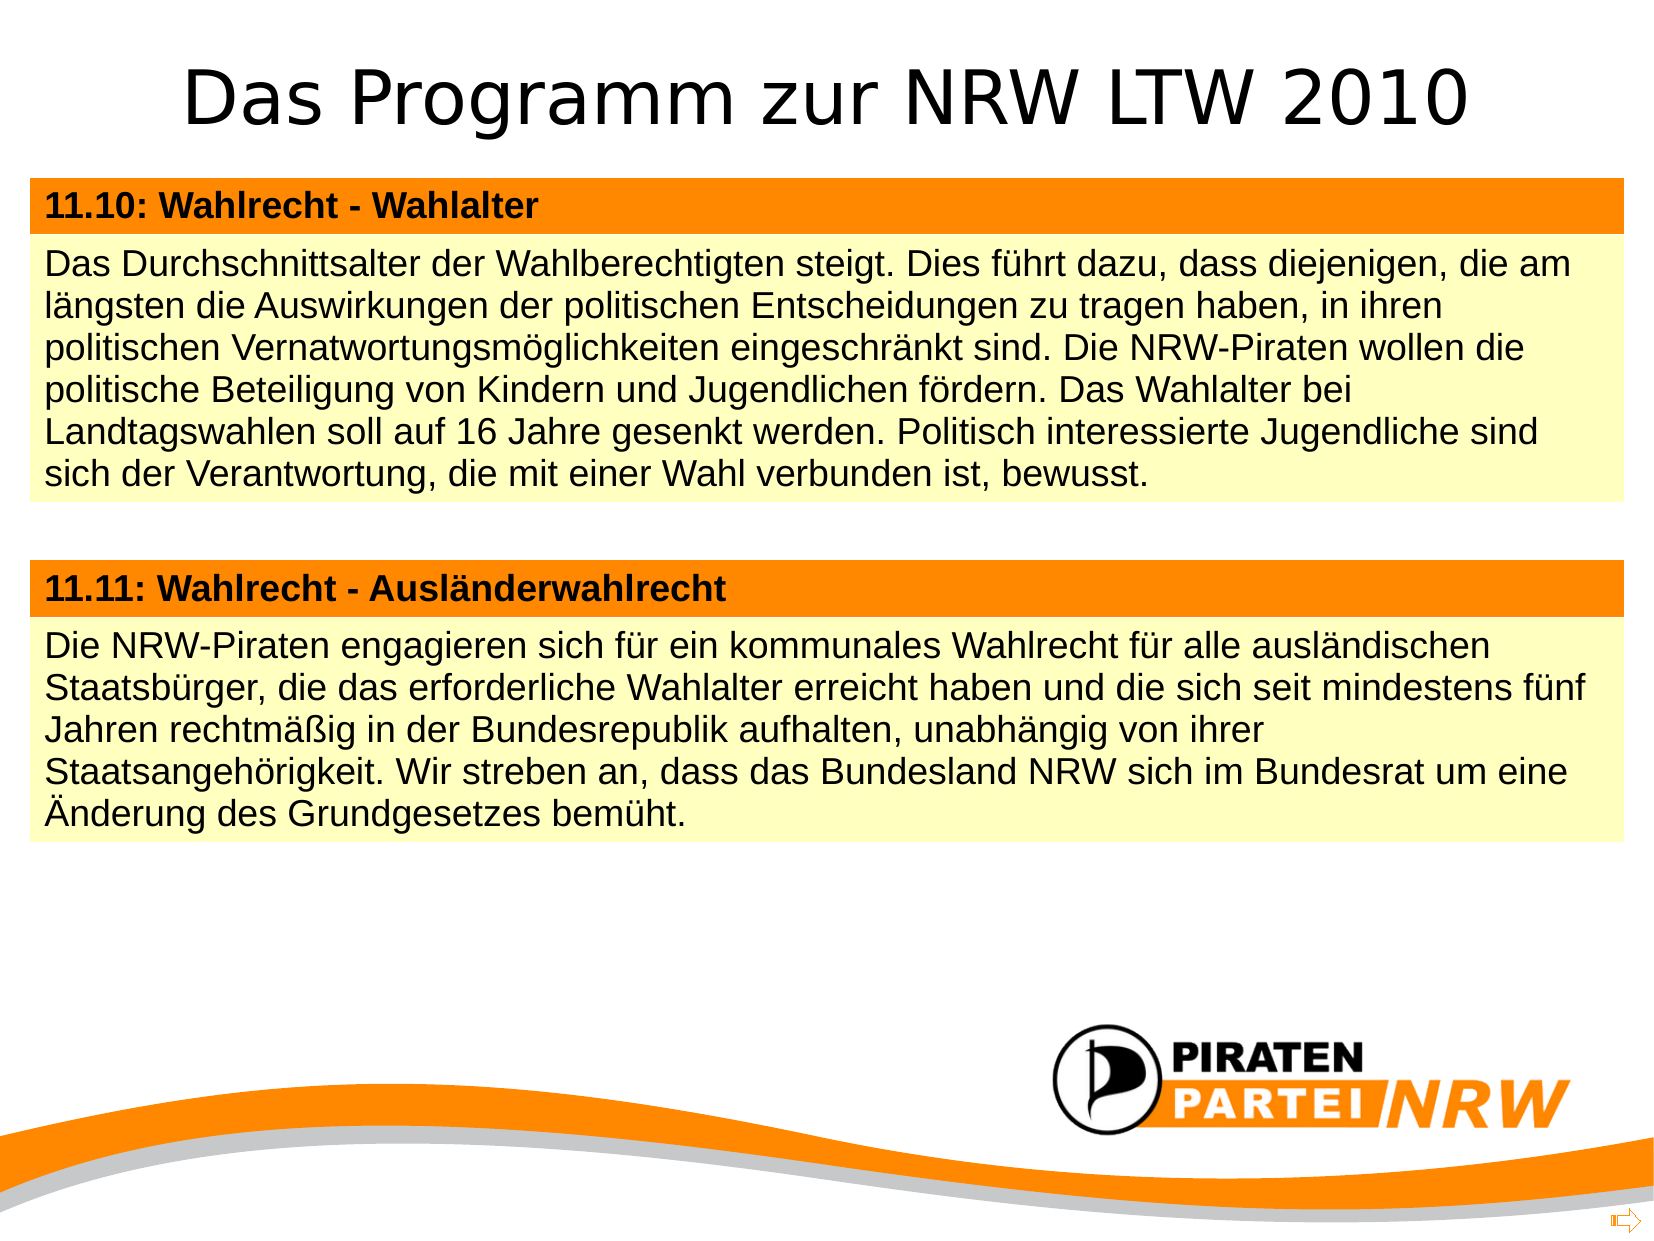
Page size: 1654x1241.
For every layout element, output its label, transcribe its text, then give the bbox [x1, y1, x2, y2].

table_cell 11.11: Wahlrecht - Ausländerwahlrecht [30, 560, 1624, 617]
picture [1045, 1021, 1579, 1140]
title Das Programm zur NRW LTW 2010 [82, 54, 1571, 143]
table_cell Das Durchschnittsalter der Wahlberechtigten steigt. Dies führt dazu, dass diejenigen, die am längsten die Auswirkungen der politischen Entscheidungen zu tragen haben, in ihren politischen Vernatwortungsmöglichkeiten eingeschränkt sind. Die NRW-Piraten wollen die politische Beteiligung von Kindern und Jugendlichen fördern. Das Wahlalter bei Landtagswahlen soll auf 16 Jahre gesenkt werden. Politisch interessierte Jugendliche sind sich der Verantwortung, die mit einer Wahl verbunden ist, bewusst. [30, 235, 1624, 502]
table_cell [30, 503, 1624, 559]
table_header 11.10: Wahlrecht - Wahlalter [30, 178, 1624, 234]
table_cell Die NRW-Piraten engagieren sich für ein kommunales Wahlrecht für alle ausländischen Staatsbürger, die das erforderliche Wahlalter erreicht haben und die sich seit mindestens fünf Jahren rechtmäßig in der Bundesrepublik aufhalten, unabhängig von ihrer Staatsangehörigkeit. Wir streben an, dass das Bundesland NRW sich im Bundesrat um eine Änderung des Grundgesetzes bemüht. [30, 618, 1624, 842]
